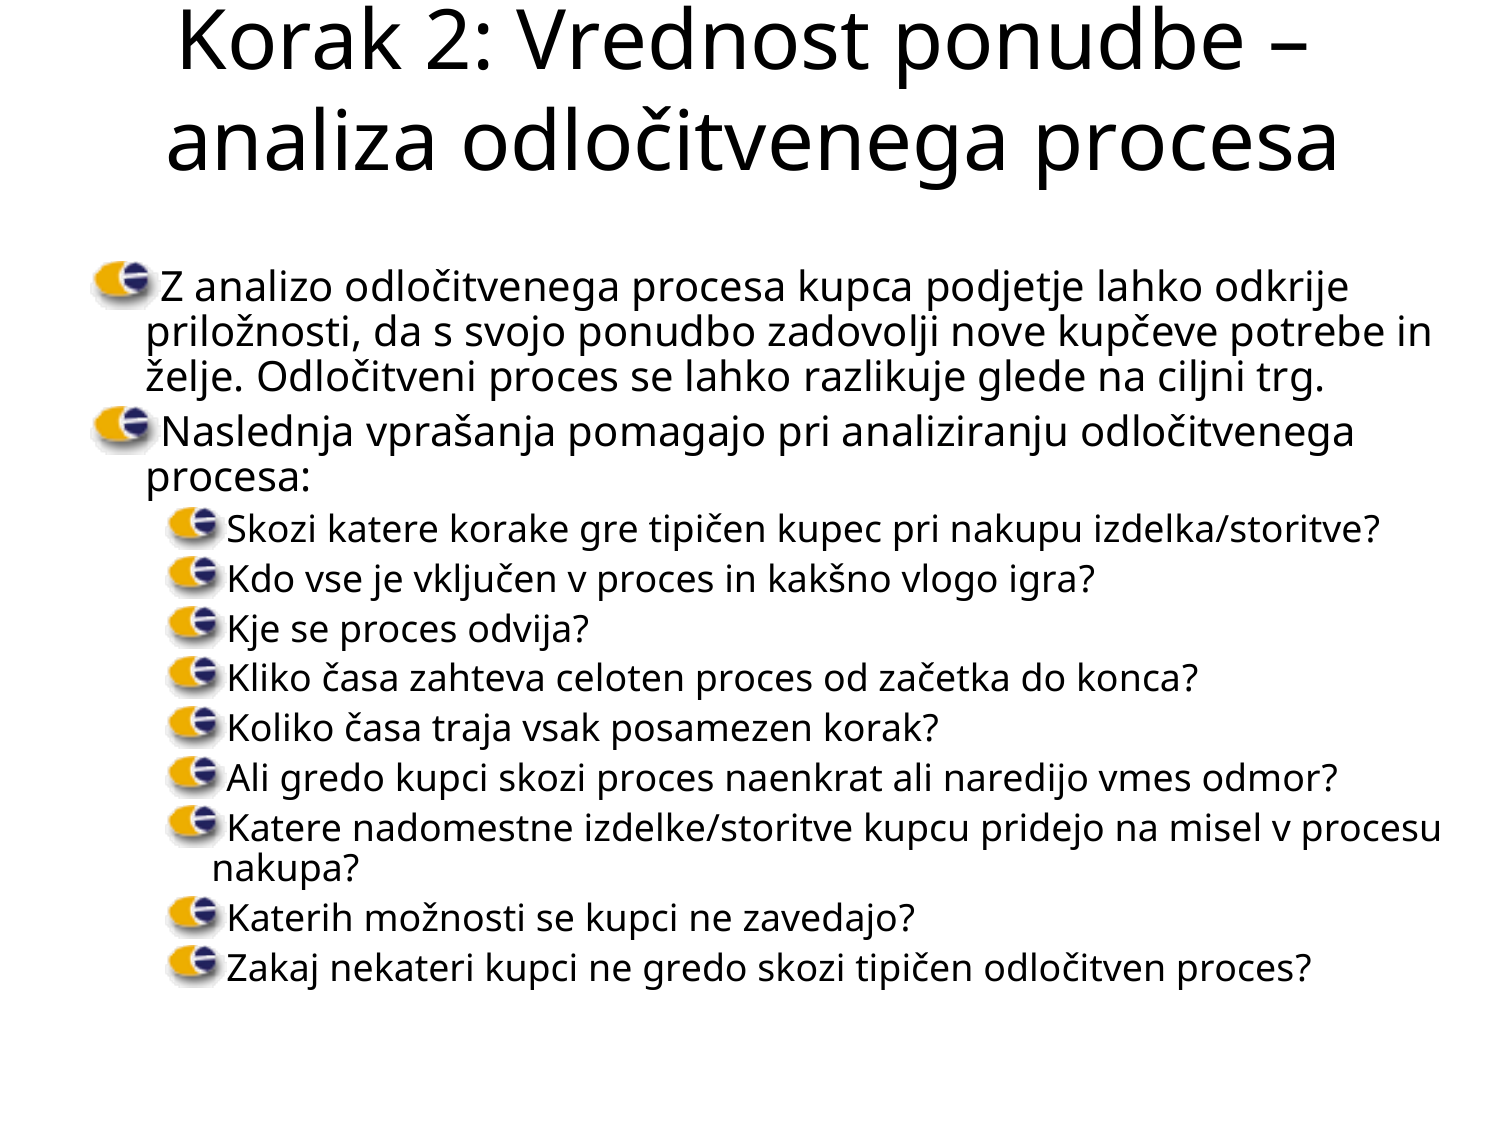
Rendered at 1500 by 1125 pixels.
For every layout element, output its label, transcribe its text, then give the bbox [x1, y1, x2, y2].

title Korak 2: Vrednost ponudbe – analiza odločitvenega procesa [42, 0, 1466, 195]
list Z analizo odločitvenega procesa kupca podjetje lahko odkrije priložnosti, da s svojo ponudbo zadovolji nove kupčeve potrebe in želje. Odločitveni proces se lahko razlikuje glede na ciljni trg. Naslednja vprašanja pomagajo pri analiziranju odločitvenega procesa: Skozi katere korake gre tipičen kupec pri nakupu izdelka/storitve? Kdo vse je vključen v proces in kakšno vlogo igra? Kje se proces odvija? Kliko časa zahteva celoten proces od začetka do konca? Koliko časa traja vsak posamezen korak? Ali gredo kupci skozi proces naenkrat ali naredijo vmes odmor? Katere nadomestne izdelke/storitve kupcu pridejo na misel v procesu nakupa? Katerih možnosti se kupci ne zavedajo? Zakaj nekateri kupci ne gredo skozi tipičen odločitven proces? [74, 257, 1472, 1125]
